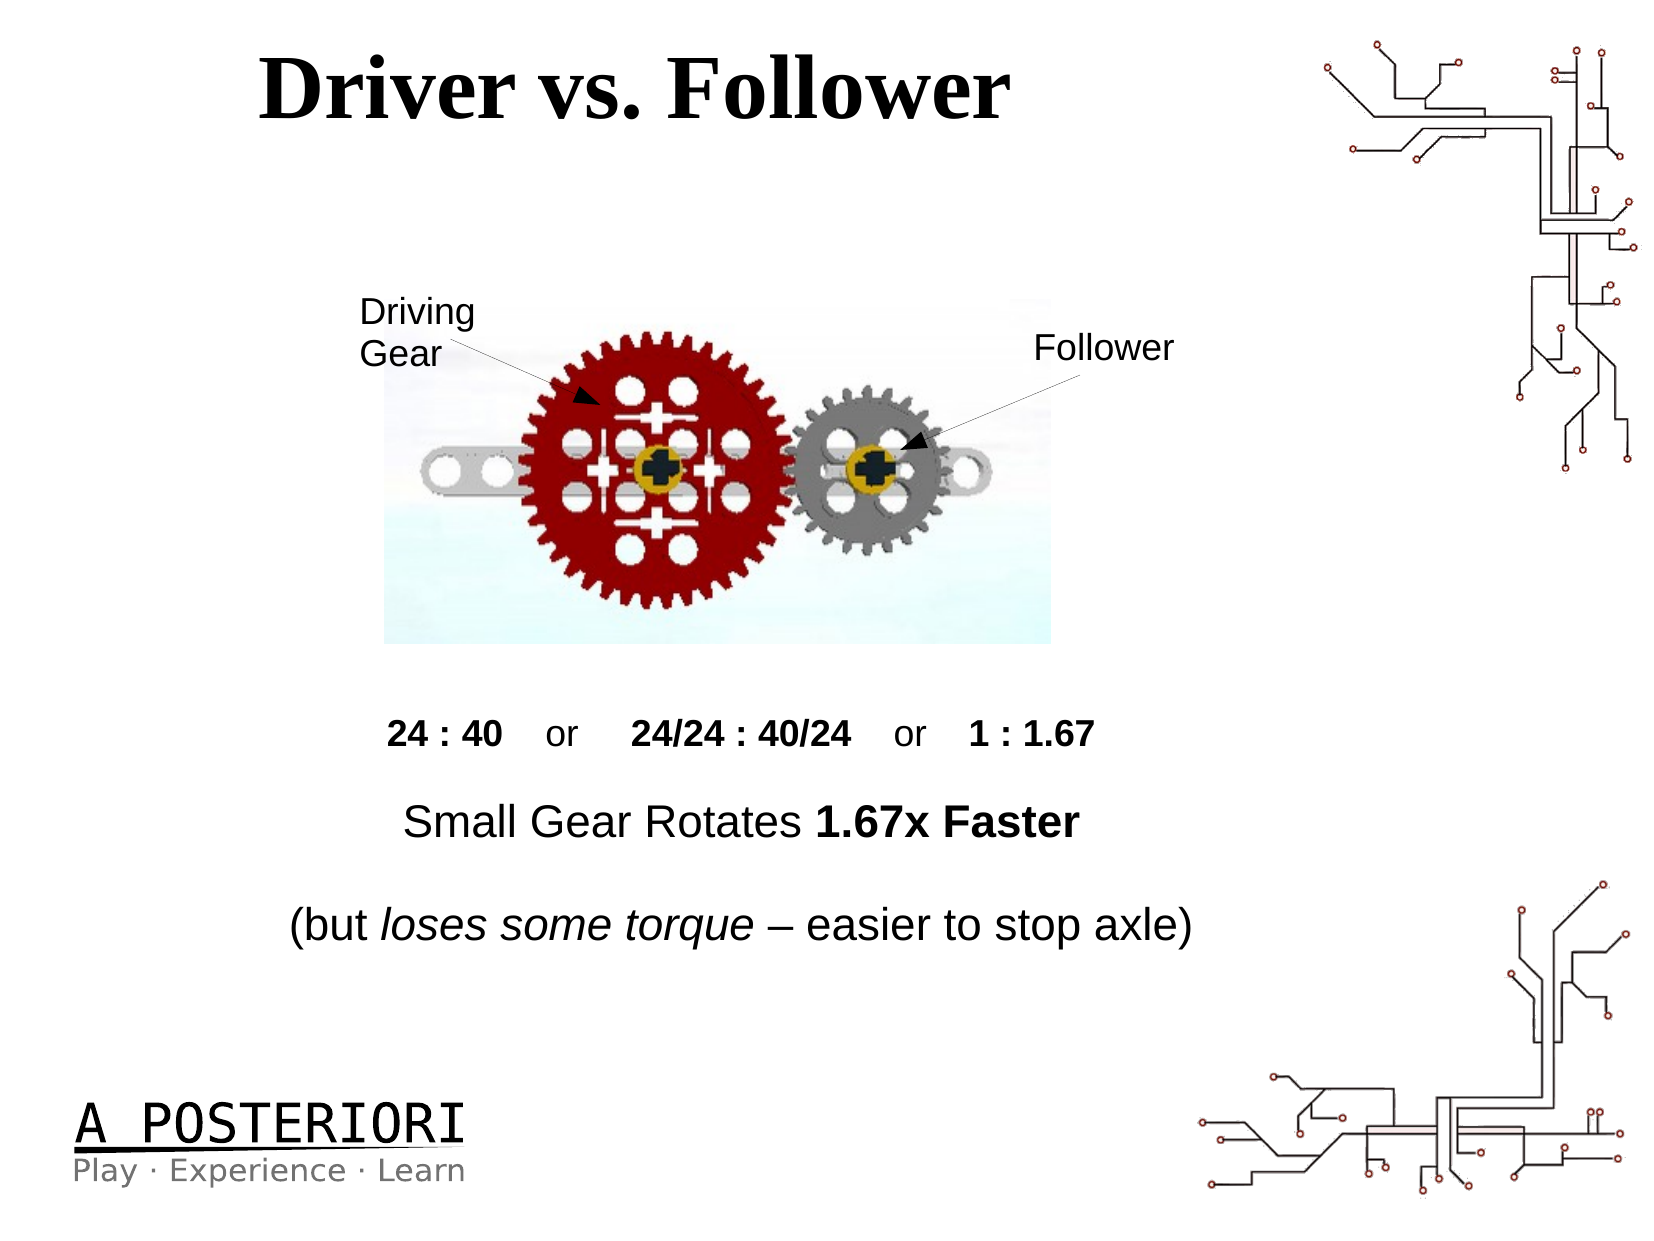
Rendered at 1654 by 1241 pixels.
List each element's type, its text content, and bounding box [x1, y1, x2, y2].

text_box Driving Gear [344, 282, 526, 381]
text_box Follower [1018, 318, 1201, 376]
picture [384, 299, 1051, 644]
title Driver vs. Follower [11, 0, 1261, 190]
picture [1305, 35, 1643, 496]
picture [1175, 862, 1636, 1201]
text_box 24 : 40 or 24/24 : 40/24 or 1 : 1.67 Small Gear Rotates 1.67x Faster (but loses some torque – easier to stop axle) [231, 705, 1252, 1007]
picture [73, 1101, 466, 1189]
